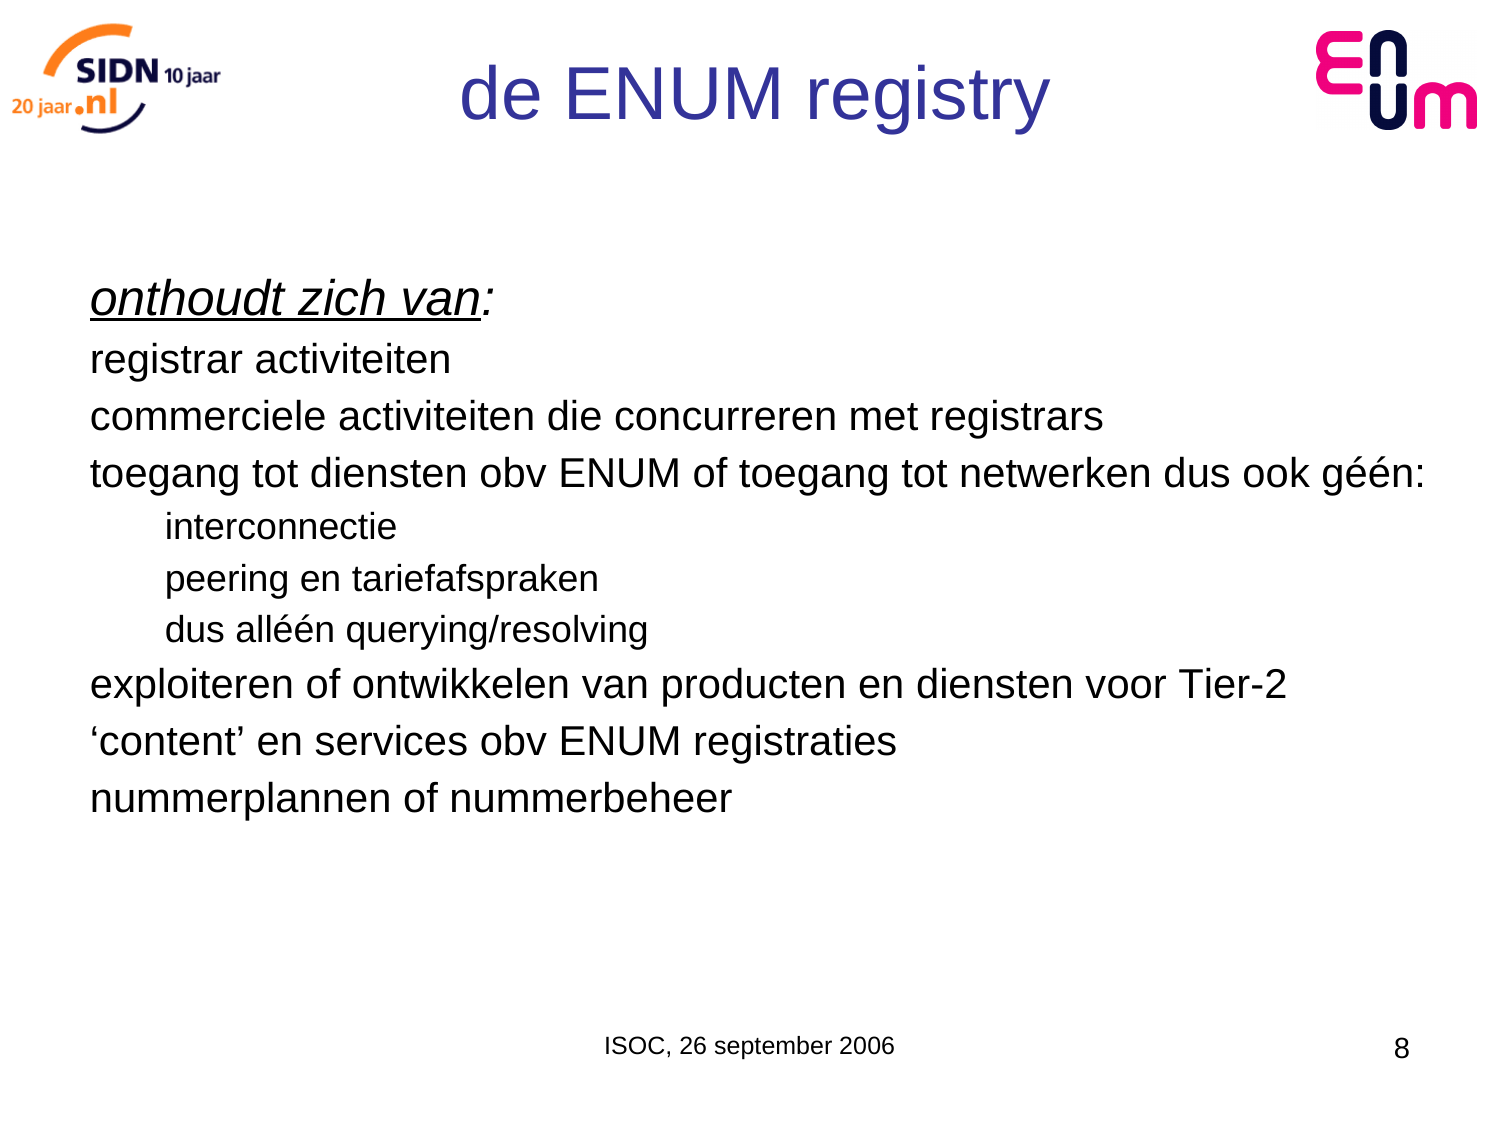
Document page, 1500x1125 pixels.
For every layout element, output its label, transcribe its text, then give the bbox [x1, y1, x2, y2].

picture [0, 0, 230, 152]
list onthoudt zich van: registrar activiteiten commerciele activiteiten die concurreren met registrars toegang tot diensten obv ENUM of toegang tot netwerken dus ook géén: interconnectie peering en tariefafspraken dus alléén querying/resolving exploiteren of ontwikkelen van producten en diensten voor Tier-2 ‘content’ en services obv ENUM registraties nummerplannen of nummerbeheer [74, 262, 1459, 1006]
title de ENUM registry [230, 0, 1282, 188]
